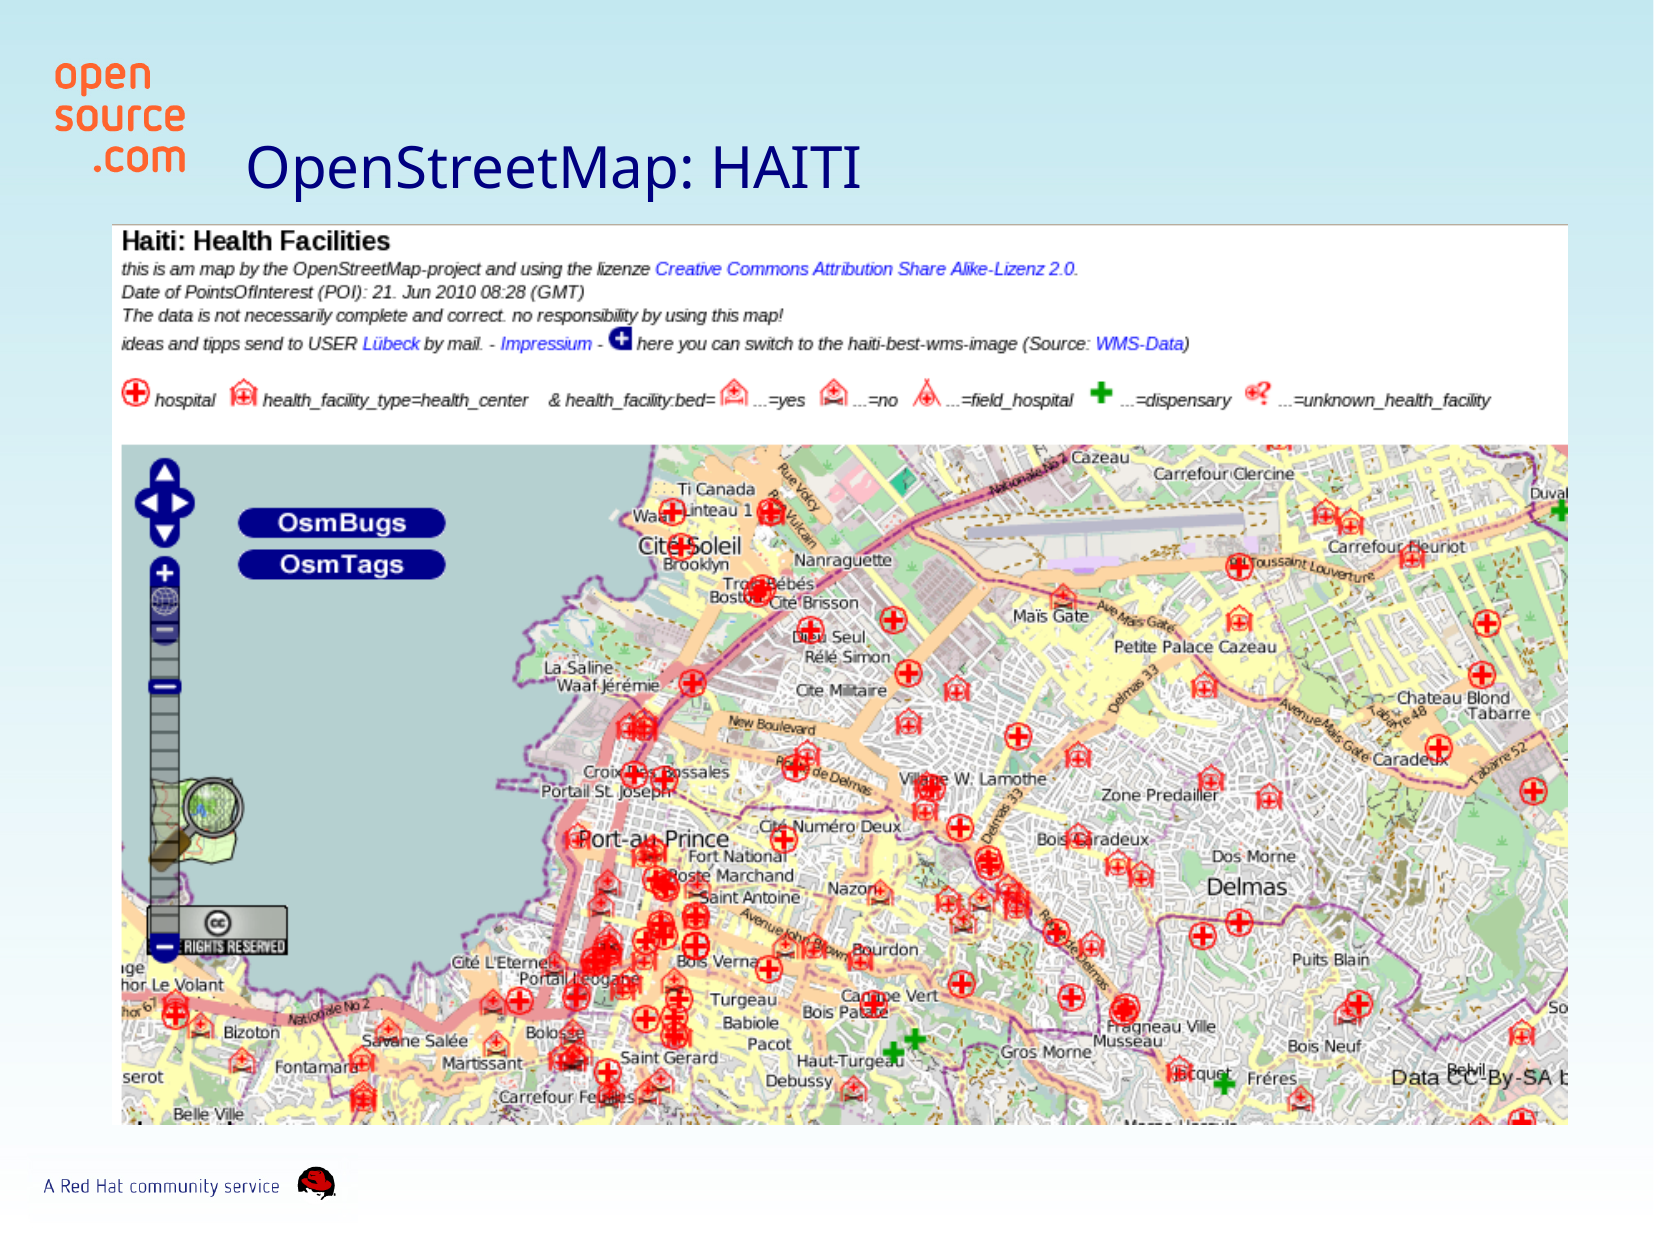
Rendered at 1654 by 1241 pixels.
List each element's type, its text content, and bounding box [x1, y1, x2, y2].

text_box OpenStreetMap: HAITI [230, 118, 1570, 367]
picture [0, 0, 1654, 1240]
